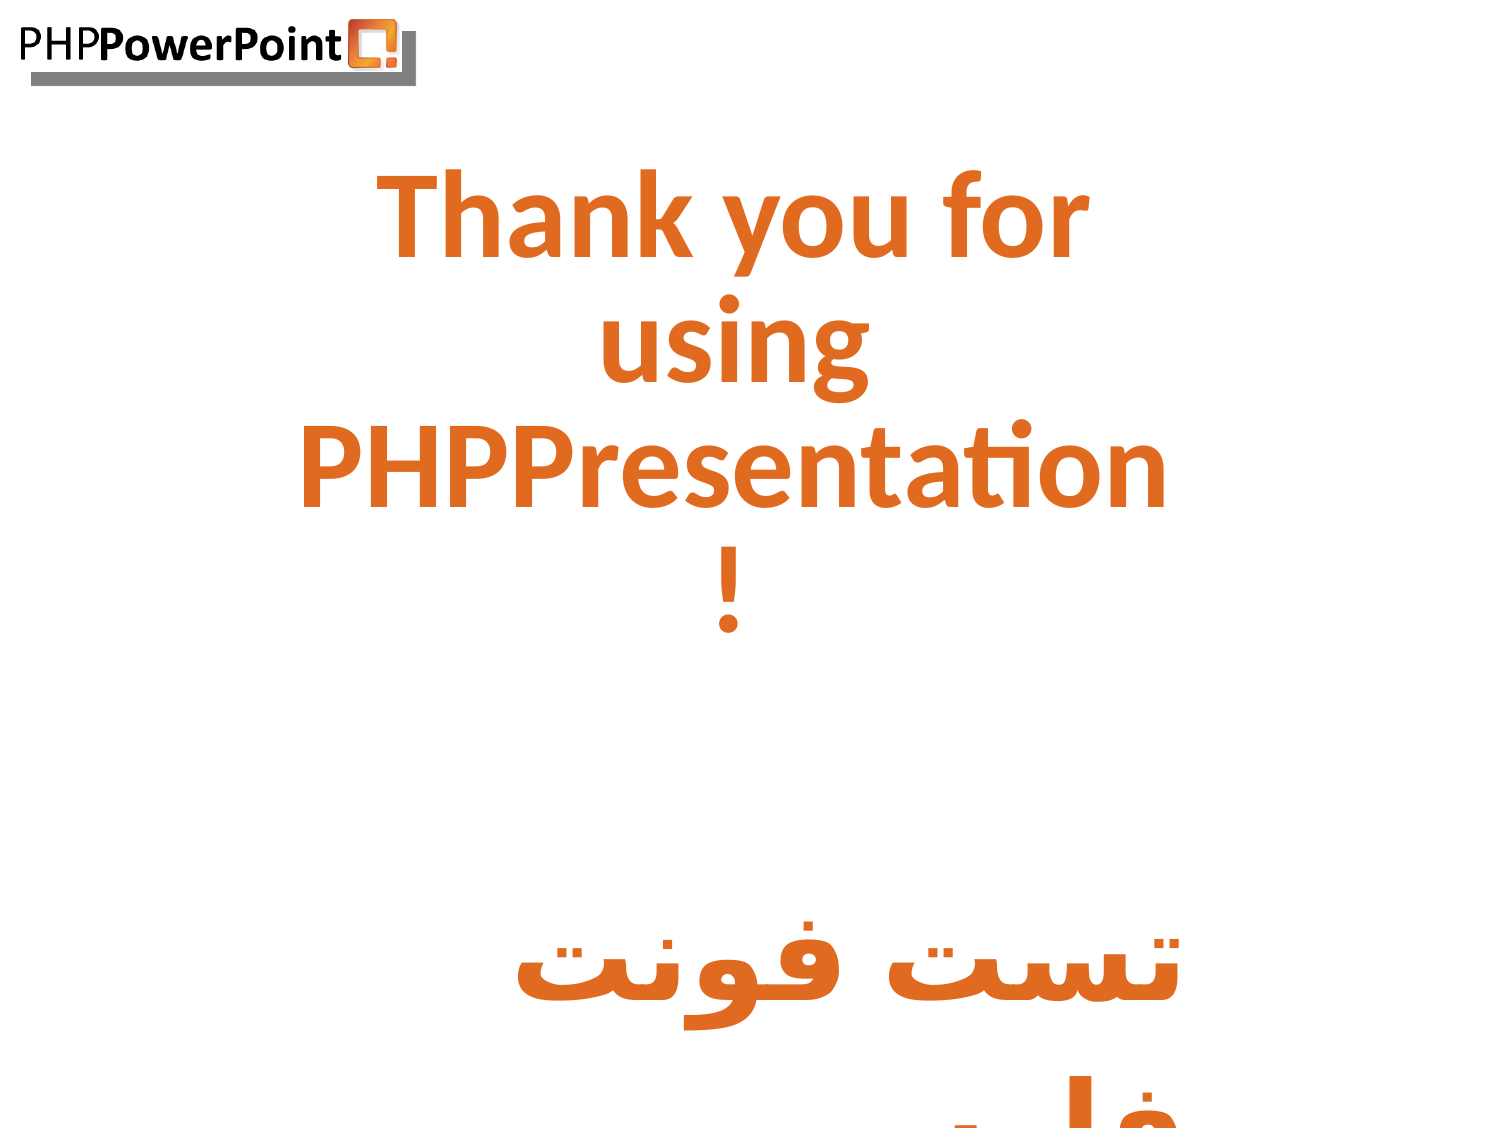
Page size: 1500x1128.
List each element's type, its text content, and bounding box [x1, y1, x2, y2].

picture [15, 15, 402, 72]
text_box Thank you for using PHPPresentation! [265, 156, 1204, 626]
text_box تست فونت فارسی [265, 859, 1204, 1128]
